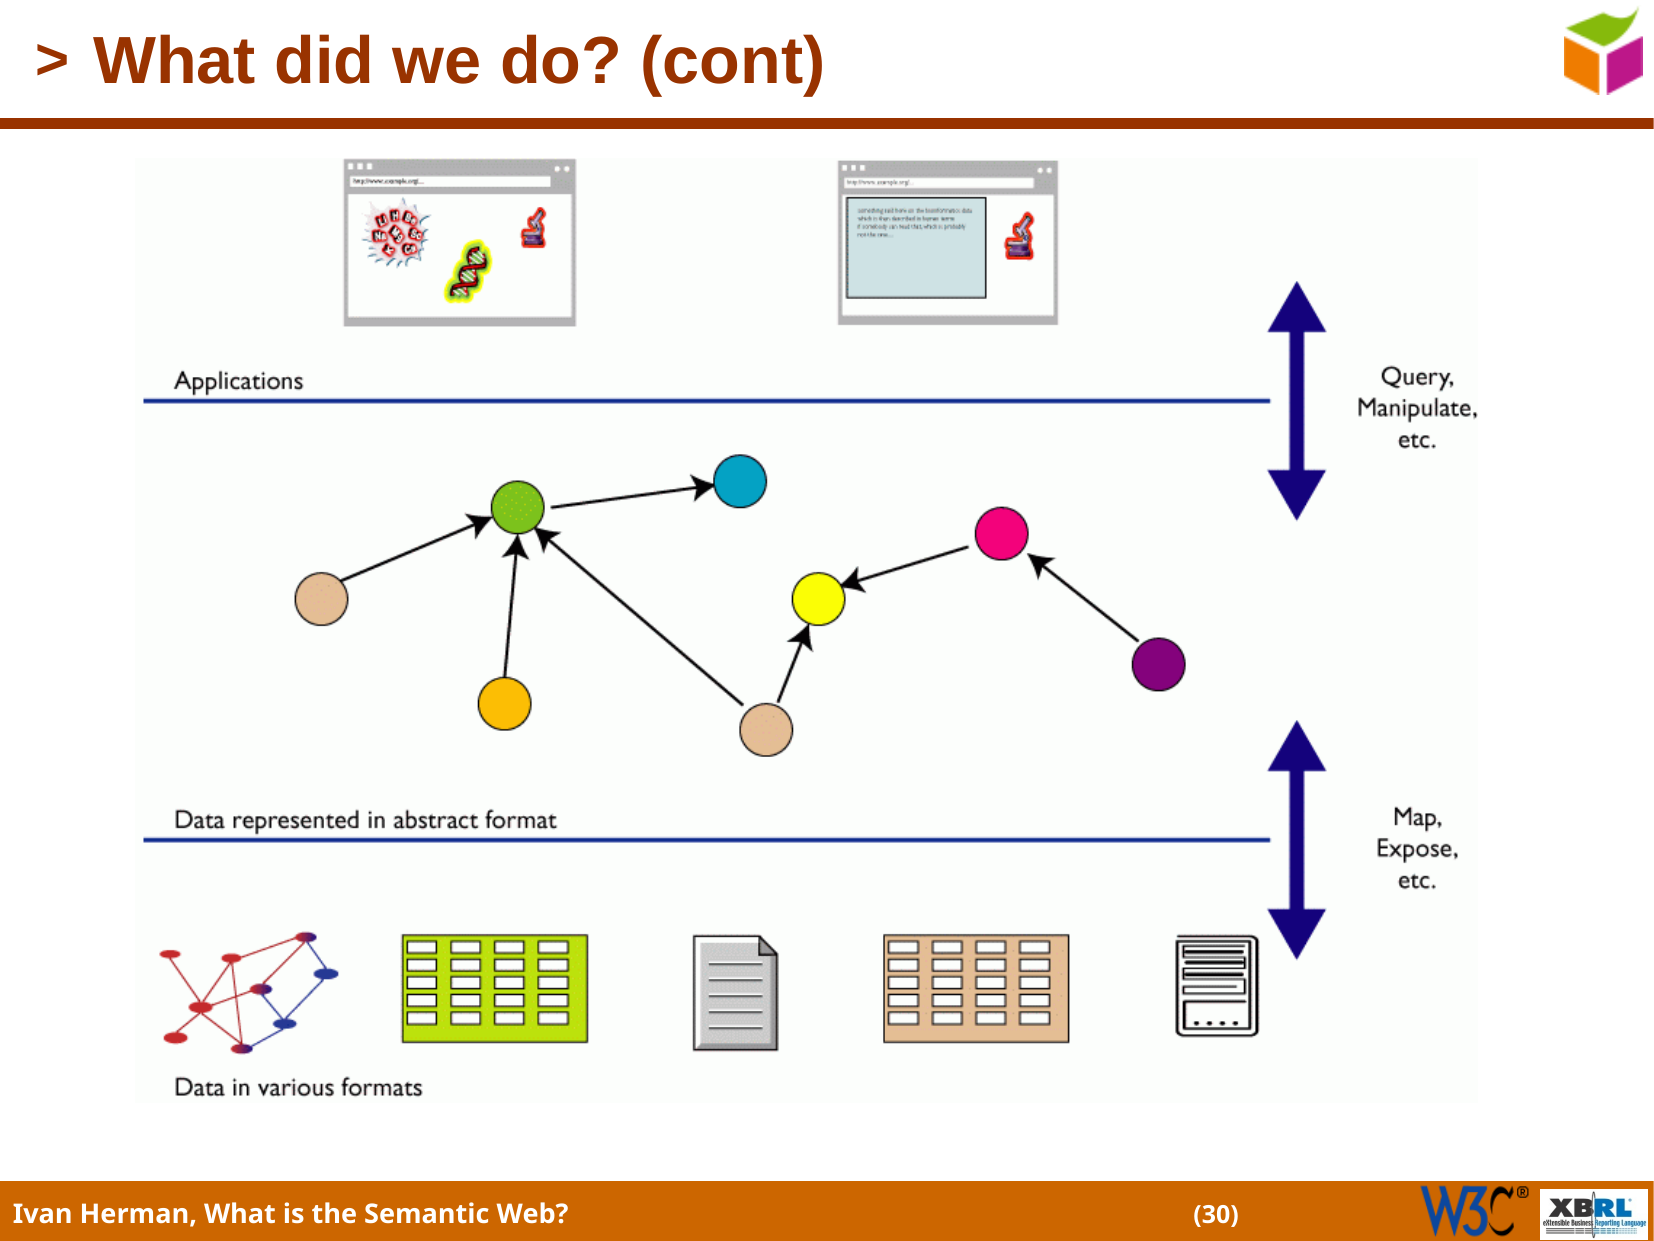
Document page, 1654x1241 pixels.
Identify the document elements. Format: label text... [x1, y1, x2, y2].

picture [1540, 1189, 1648, 1240]
picture [1564, 5, 1643, 95]
title What did we do? (cont) [93, 0, 1493, 119]
picture [1417, 1183, 1533, 1240]
picture [135, 158, 1478, 1103]
